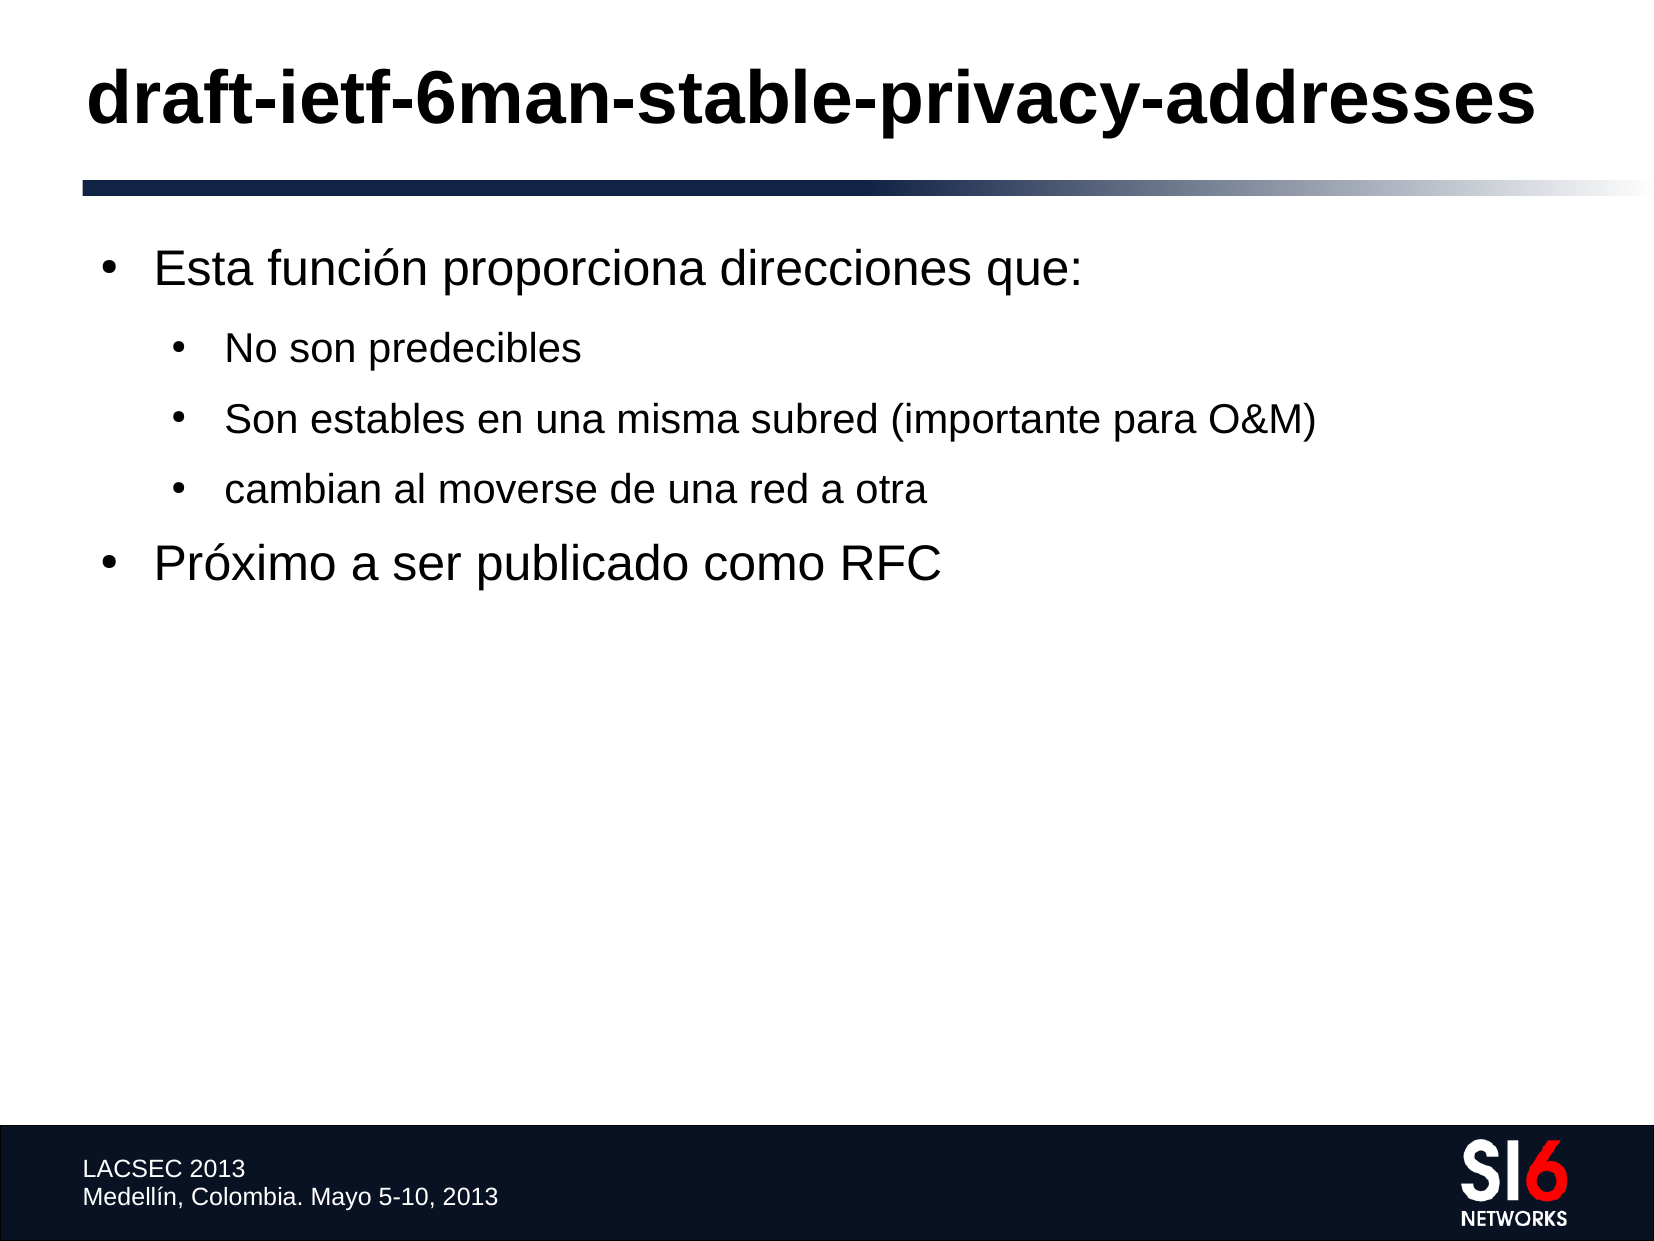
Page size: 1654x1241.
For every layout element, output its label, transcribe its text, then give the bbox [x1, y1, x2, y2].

picture [1461, 1139, 1567, 1226]
title draft-ietf-6man-stable-privacy-addresses [86, 30, 1576, 166]
list Esta función proporciona direcciones que: No son predecibles Son estables en una misma subred (importante para O&M) cambian al moverse de una red a otra Próximo a ser publicado como RFC [82, 240, 1571, 1096]
